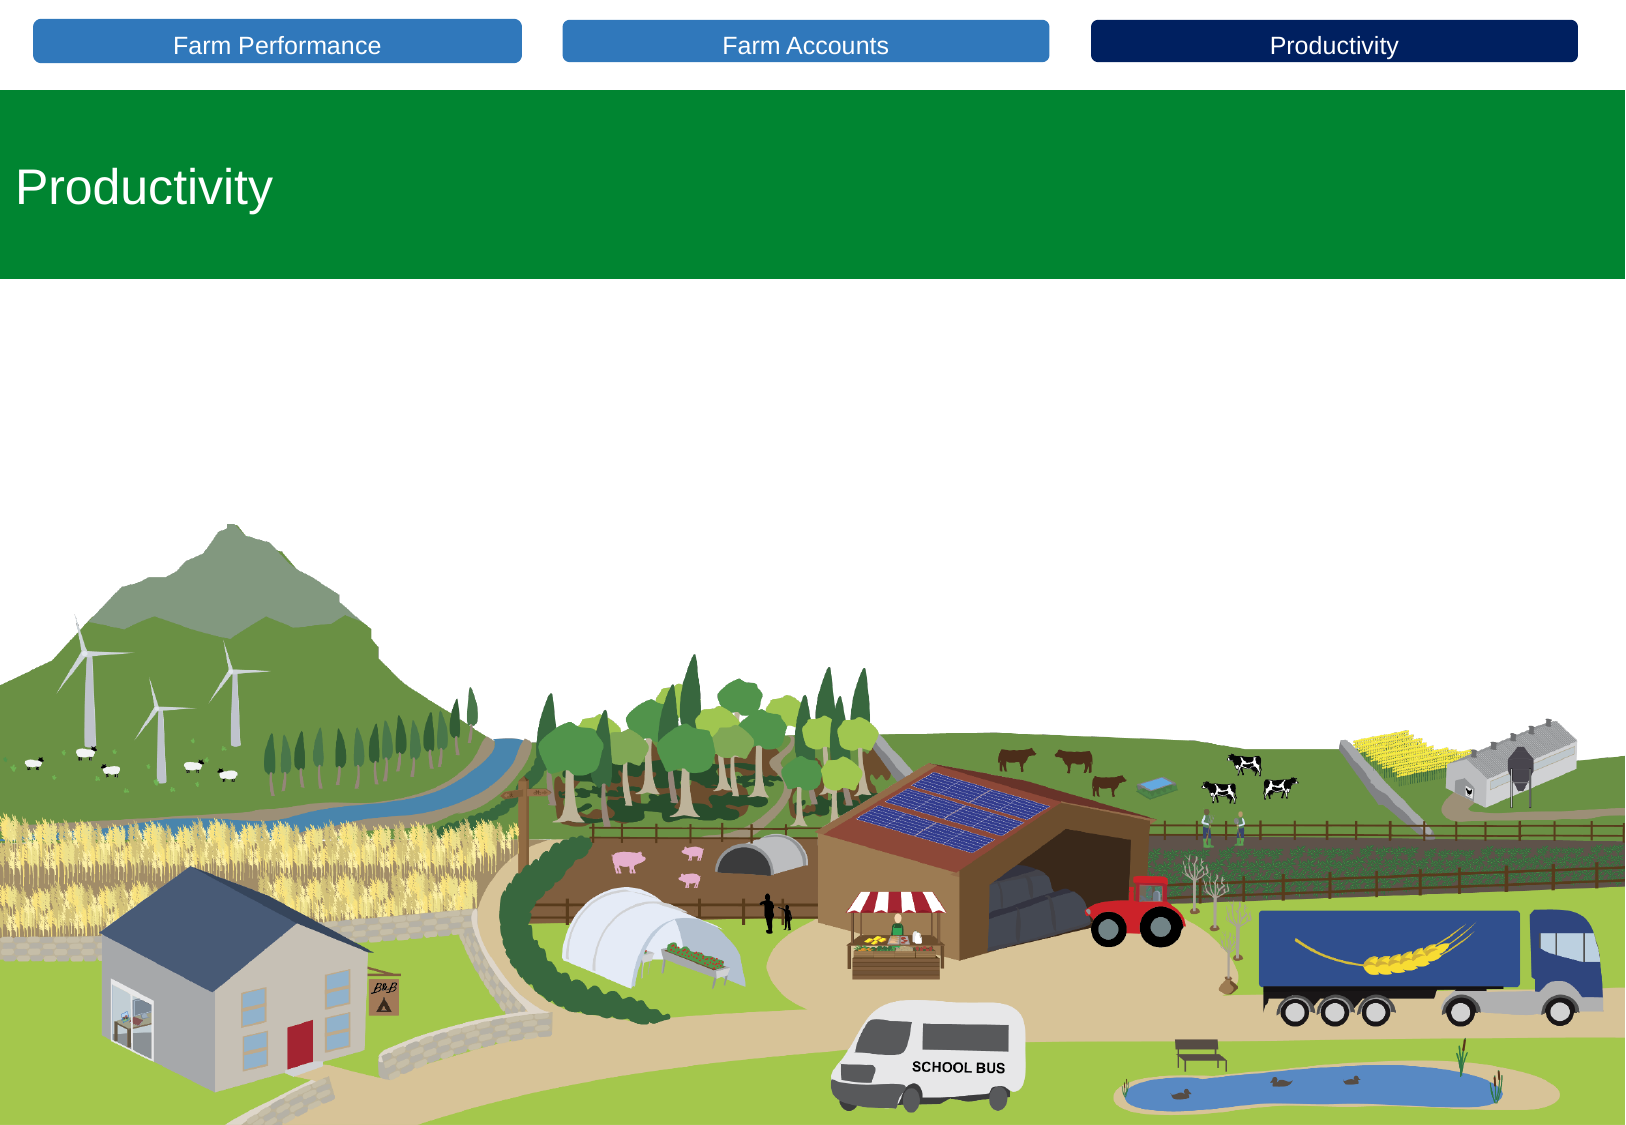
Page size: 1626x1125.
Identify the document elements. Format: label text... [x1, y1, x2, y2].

text_box Farm Performance [34, 19, 521, 63]
text_box Farm Accounts [562, 19, 1050, 63]
picture [0, 524, 1625, 1125]
text_box Productivity [1091, 19, 1578, 63]
text_box Productivity [0, 90, 1625, 279]
